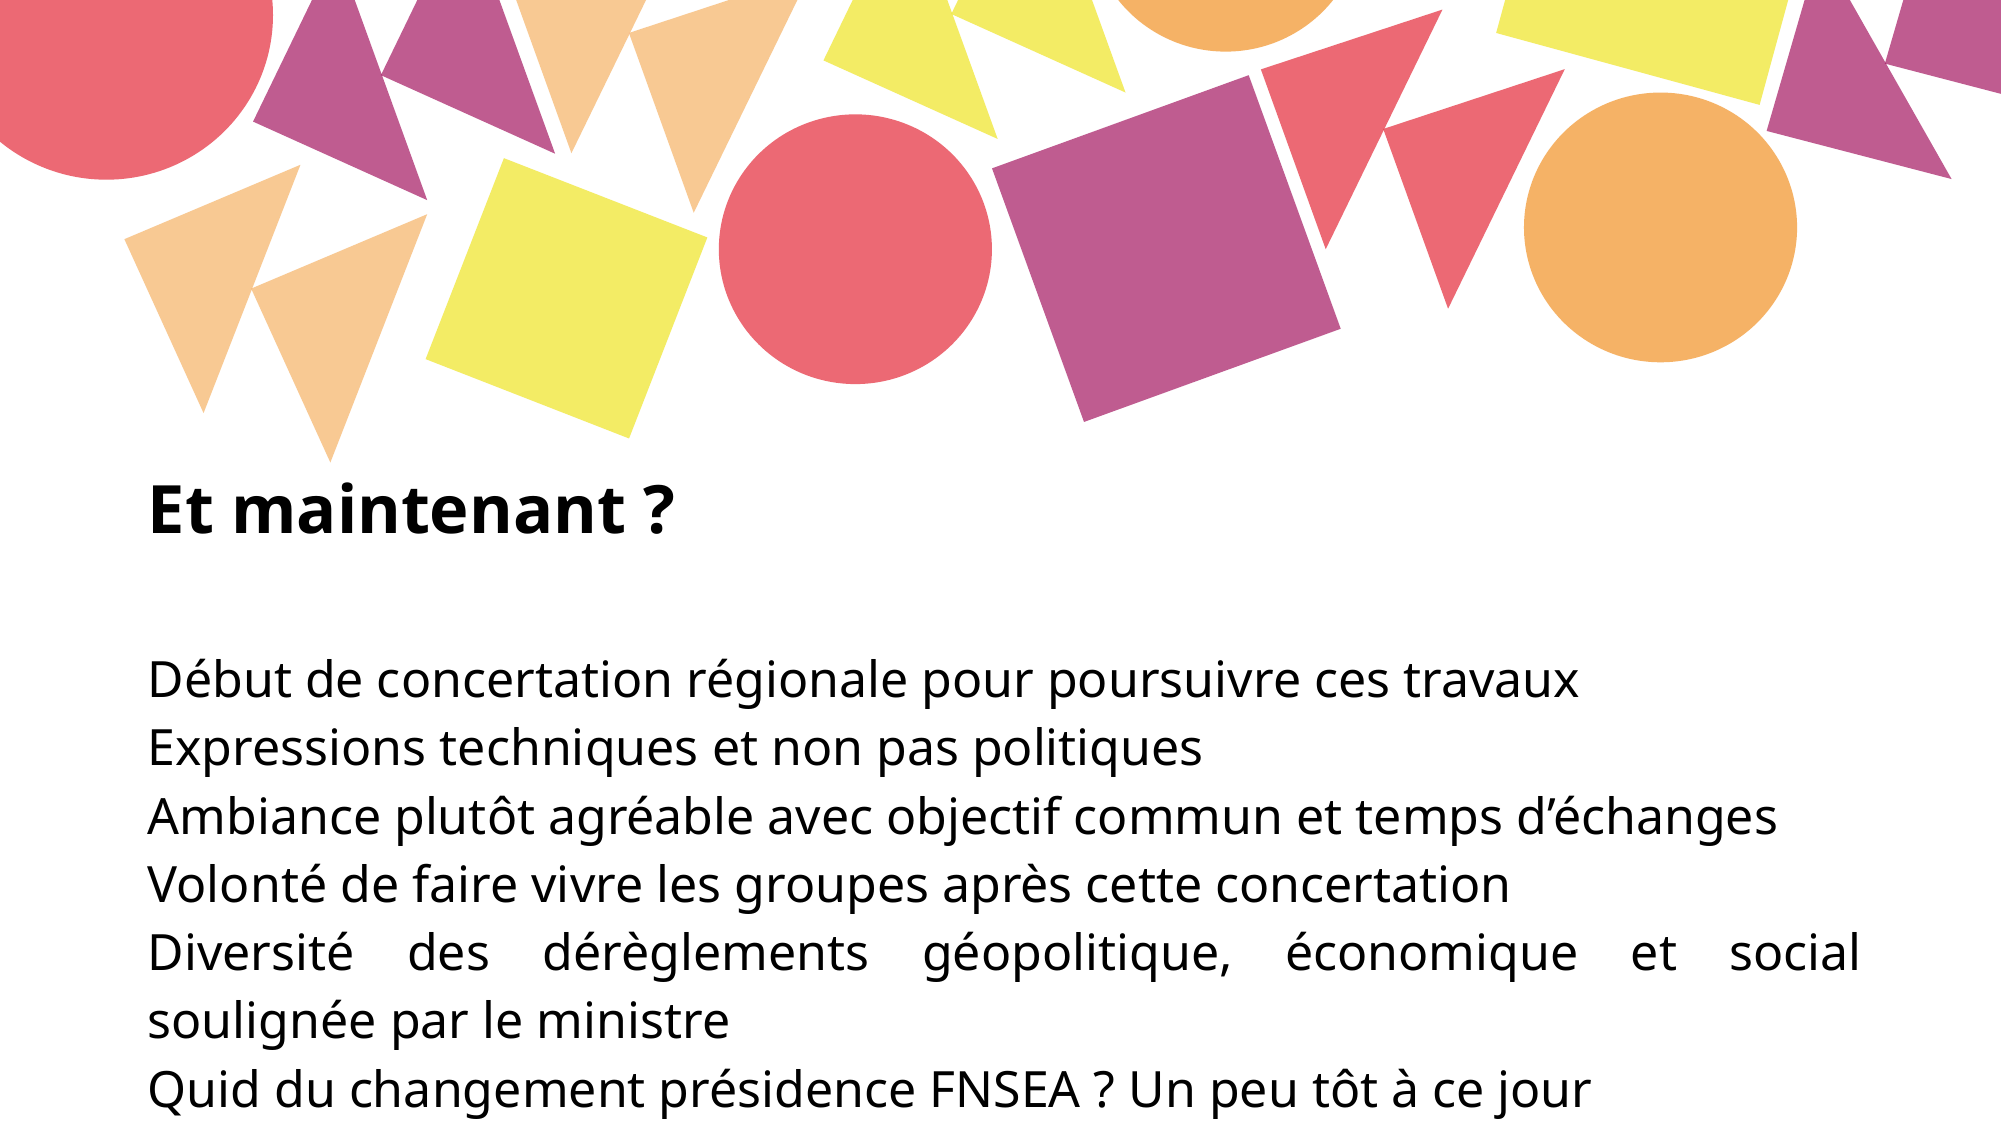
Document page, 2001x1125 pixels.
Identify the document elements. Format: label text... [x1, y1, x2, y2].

picture [0, 0, 2000, 463]
text_box Et maintenant ? Début de concertation régionale pour poursuivre ces travaux Expressions techniques et non pas politiques Ambiance plutôt agréable avec objectif commun et temps d’échanges Volonté de faire vivre les groupes après cette concertation Diversité des dérèglements géopolitique, économique et social soulignée par le ministre Quid du changement présidence FNSEA ? Un peu tôt à ce jour Pdt FRSEA M. ROUSSEAU céréaliculteur Méthanisation, ce mot n’est pas apparu ? Il y a bien d’autres solutions qui ont été envisagées avant cette solution. [147, 463, 1863, 1125]
